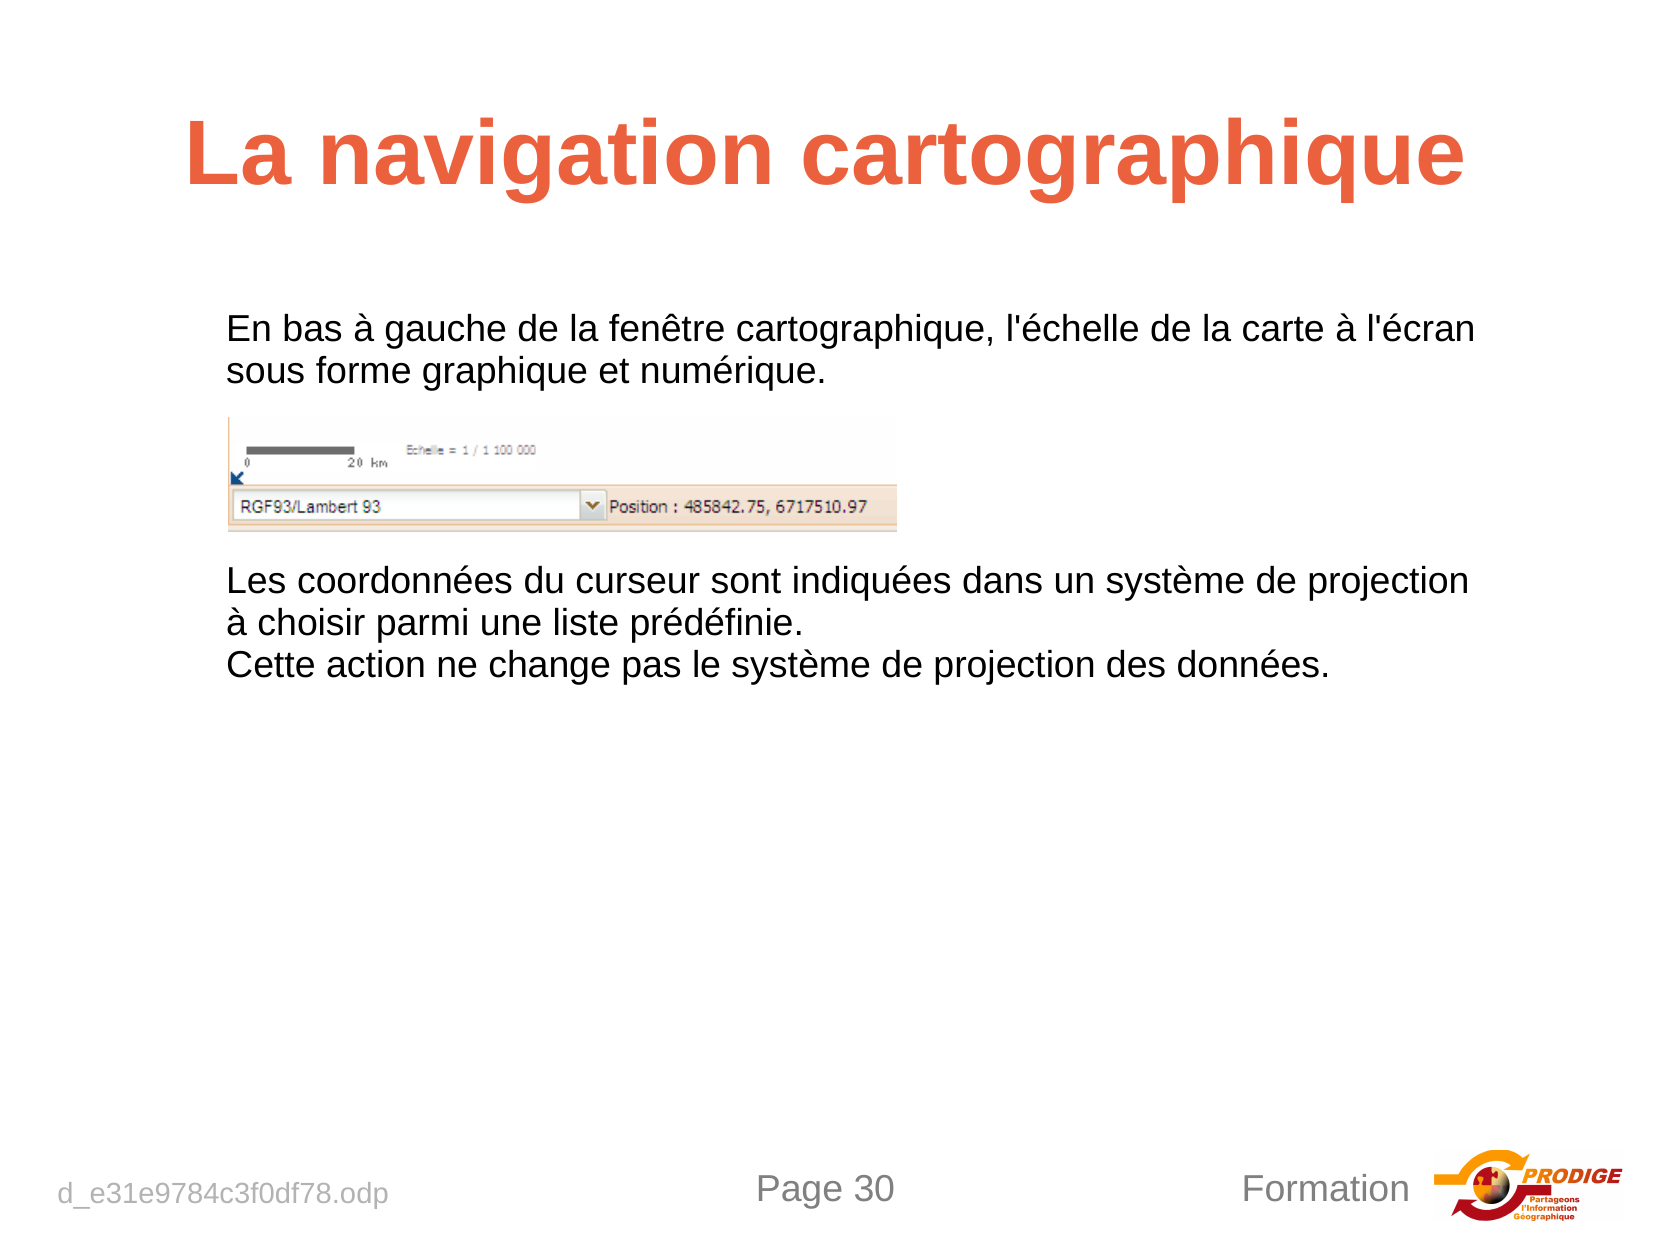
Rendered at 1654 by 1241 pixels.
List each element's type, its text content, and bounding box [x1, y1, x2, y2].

text_box En bas à gauche de la fenêtre cartographique, l'échelle de la carte à l'écran sous forme graphique et numérique. Les coordonnées du curseur sont indiquées dans un système de projection à choisir parmi une liste prédéfinie. Cette action ne change pas le système de projection des données. [211, 300, 1502, 694]
title La navigation cartographique [82, 56, 1571, 250]
picture [1434, 1150, 1623, 1221]
